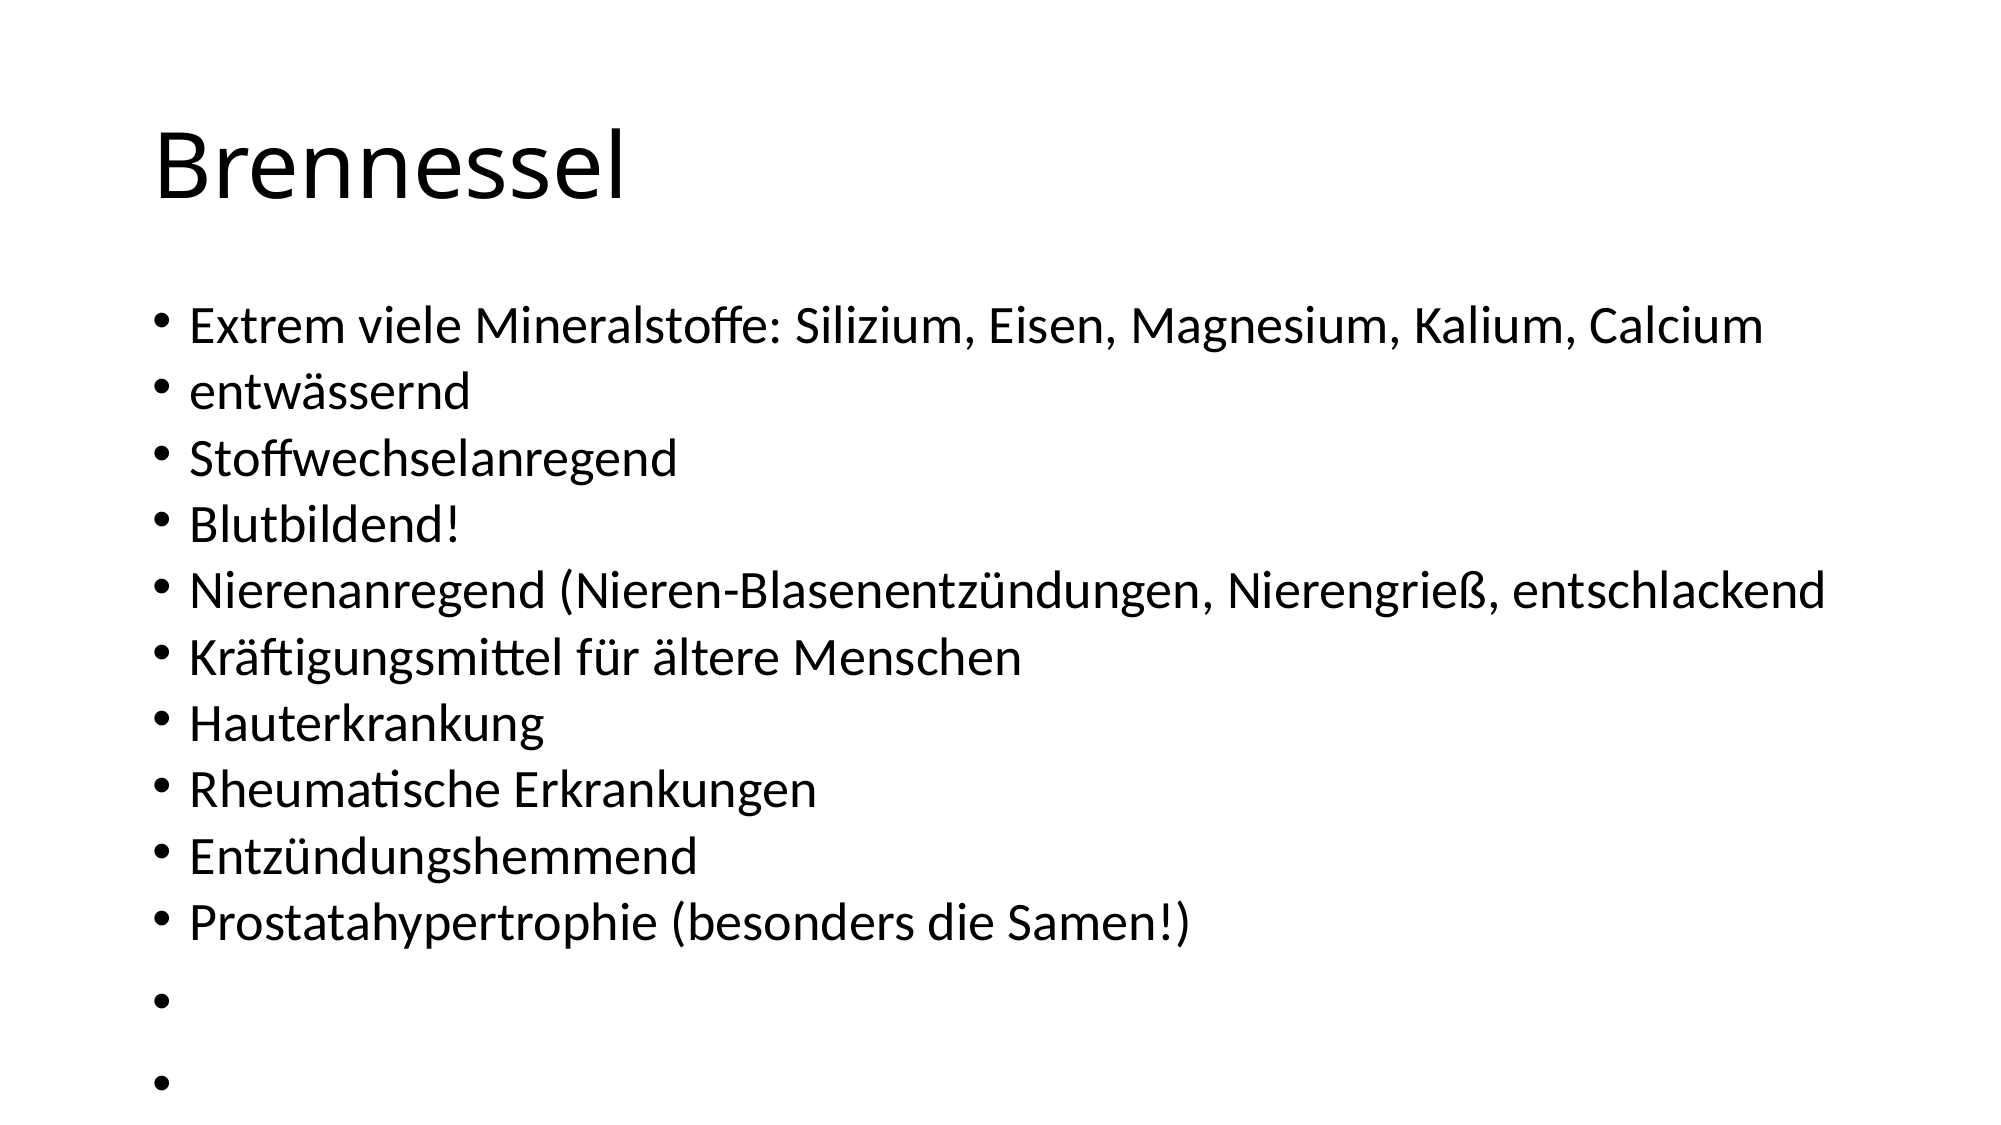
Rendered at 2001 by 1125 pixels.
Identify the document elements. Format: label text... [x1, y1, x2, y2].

title Brennessel [137, 59, 1863, 278]
list Extrem viele Mineralstoffe: Silizium, Eisen, Magnesium, Kalium, Calcium entwässernd Stoffwechselanregend Blutbildend! Nierenanregend (Nieren-Blasenentzündungen, Nierengrieß, entschlackend Kräftigungsmittel für ältere Menschen Hauterkrankung Rheumatische Erkrankungen Entzündungshemmend Prostatahypertrophie (besonders die Samen!) [137, 299, 1863, 1014]
